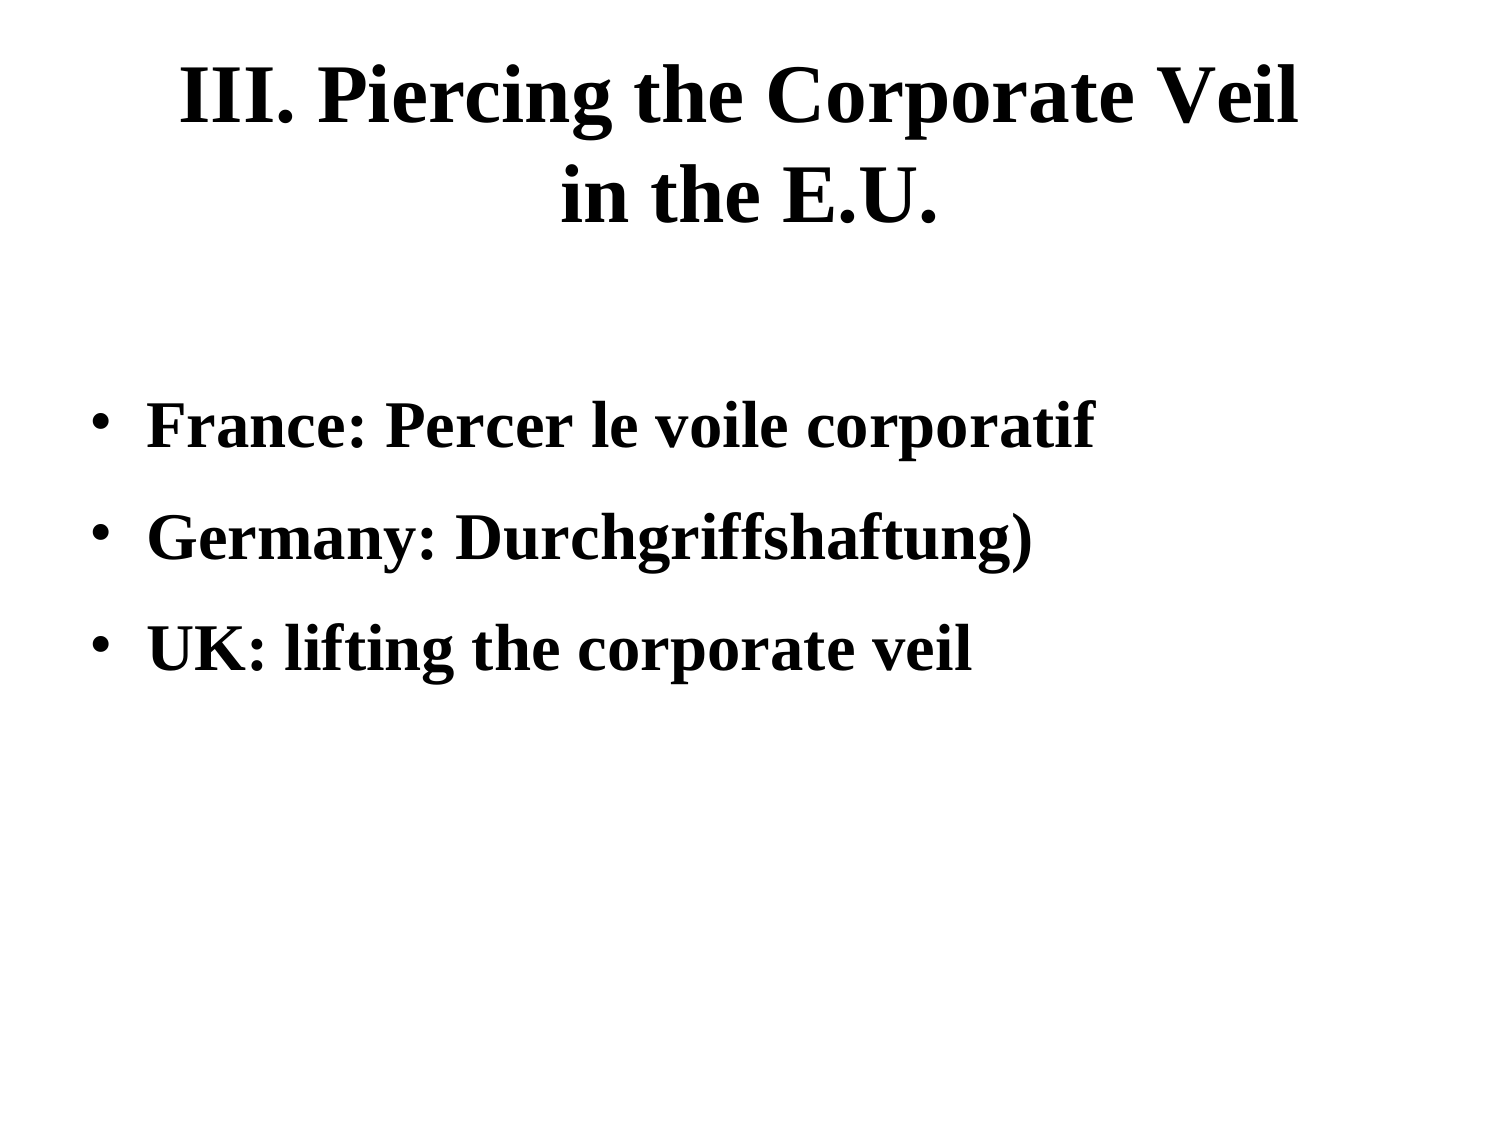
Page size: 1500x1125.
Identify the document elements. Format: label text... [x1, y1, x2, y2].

list France: Percer le voile corporatif Germany: Durchgriffshaftung) UK: lifting the corporate veil [75, 262, 1426, 1005]
title III. Piercing the Corporate Veil in the E.U. [75, 45, 1426, 233]
